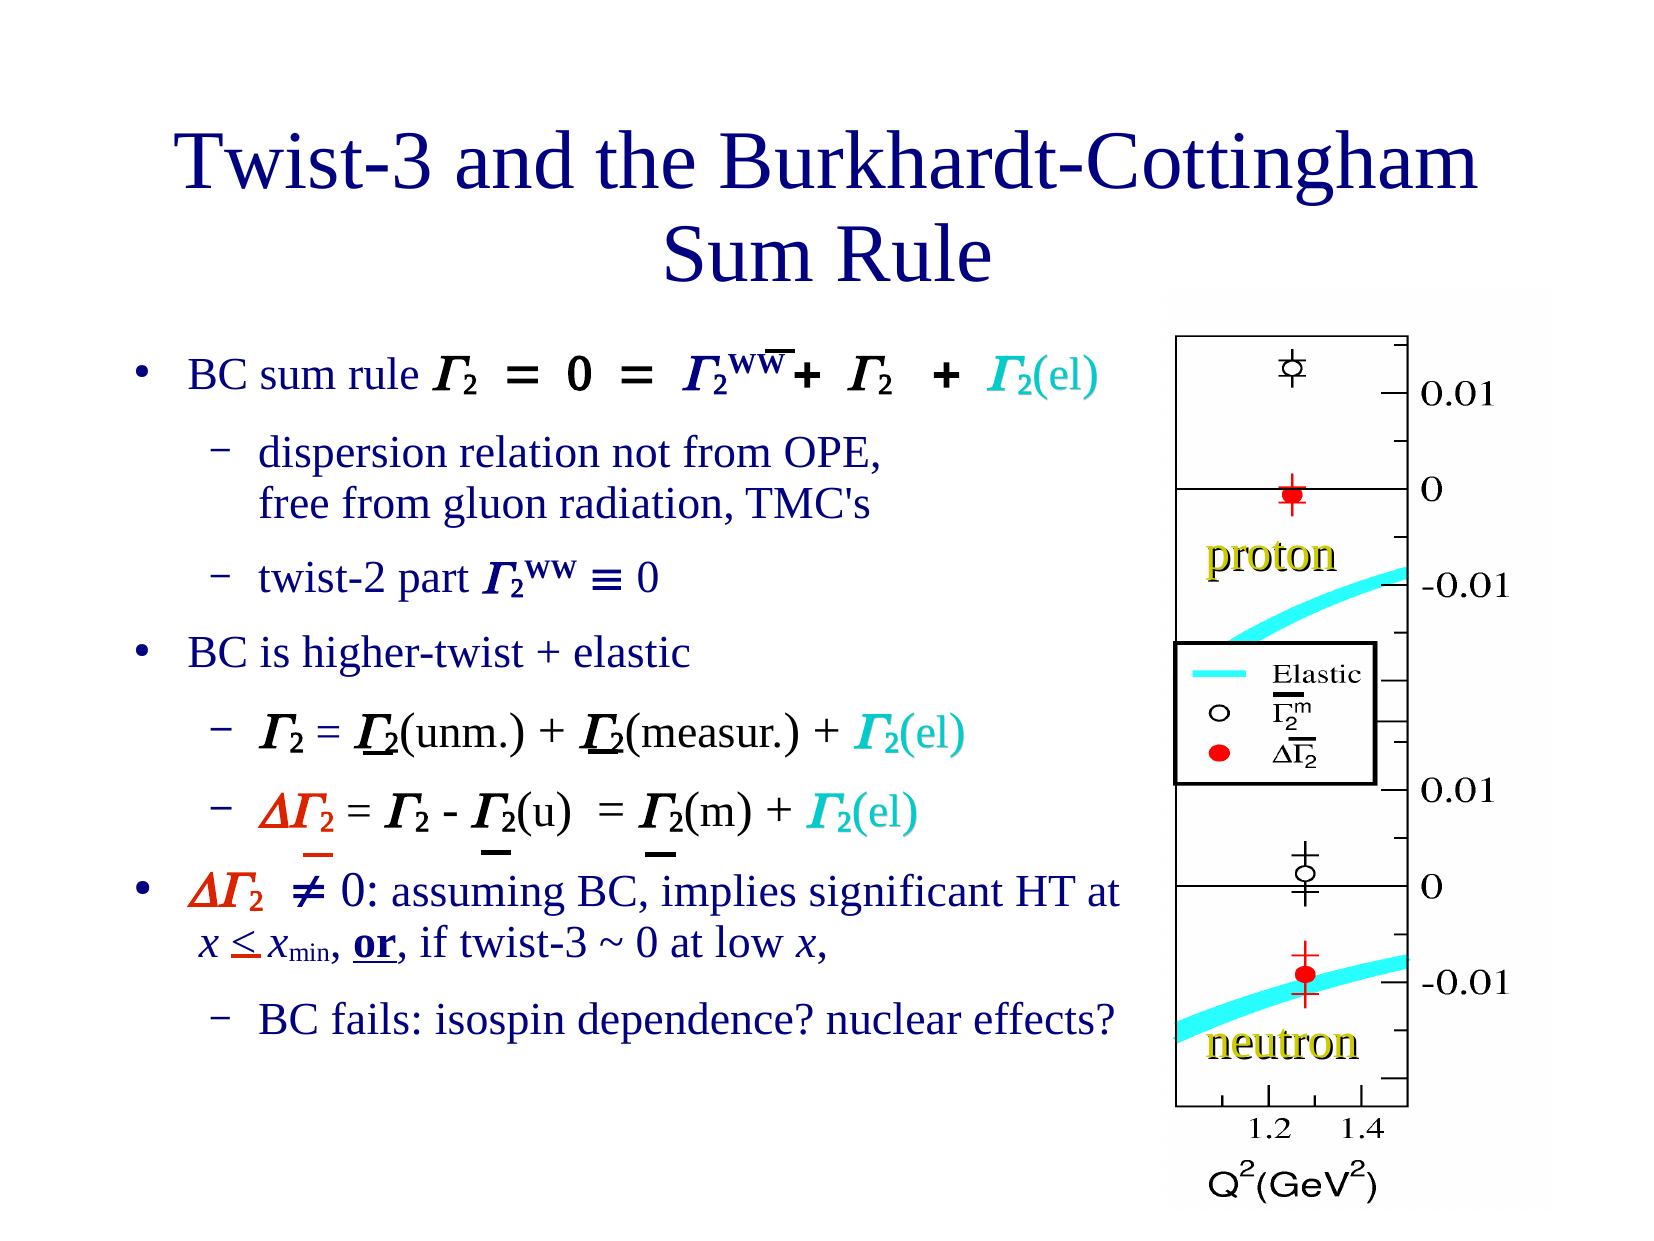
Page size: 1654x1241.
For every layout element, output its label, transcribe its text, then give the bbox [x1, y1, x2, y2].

title Twist-3 and the Burkhardt-Cottingham Sum Rule [121, 102, 1534, 311]
picture [1162, 287, 1553, 1212]
text_box proton [1205, 525, 1340, 586]
list BC sum rule 2 = 0 = 2WW + 2 + 2(el) dispersion relation not from OPE, free from gluon radiation, TMC's twist-2 part 2WW  0 BC is higher-twist + elastic 2 = 2(unm.) + 2(measur.) + 2(el) DG2 = 2 - 2(u) = 2(m) + 2(el) DG2  0: assuming BC, implies significant HT at x < xmin, or, if twist-3 ~ 0 at low x, BC fails: isospin dependence? nuclear effects? [116, 345, 1122, 1189]
text_box neutron [1205, 1012, 1363, 1074]
